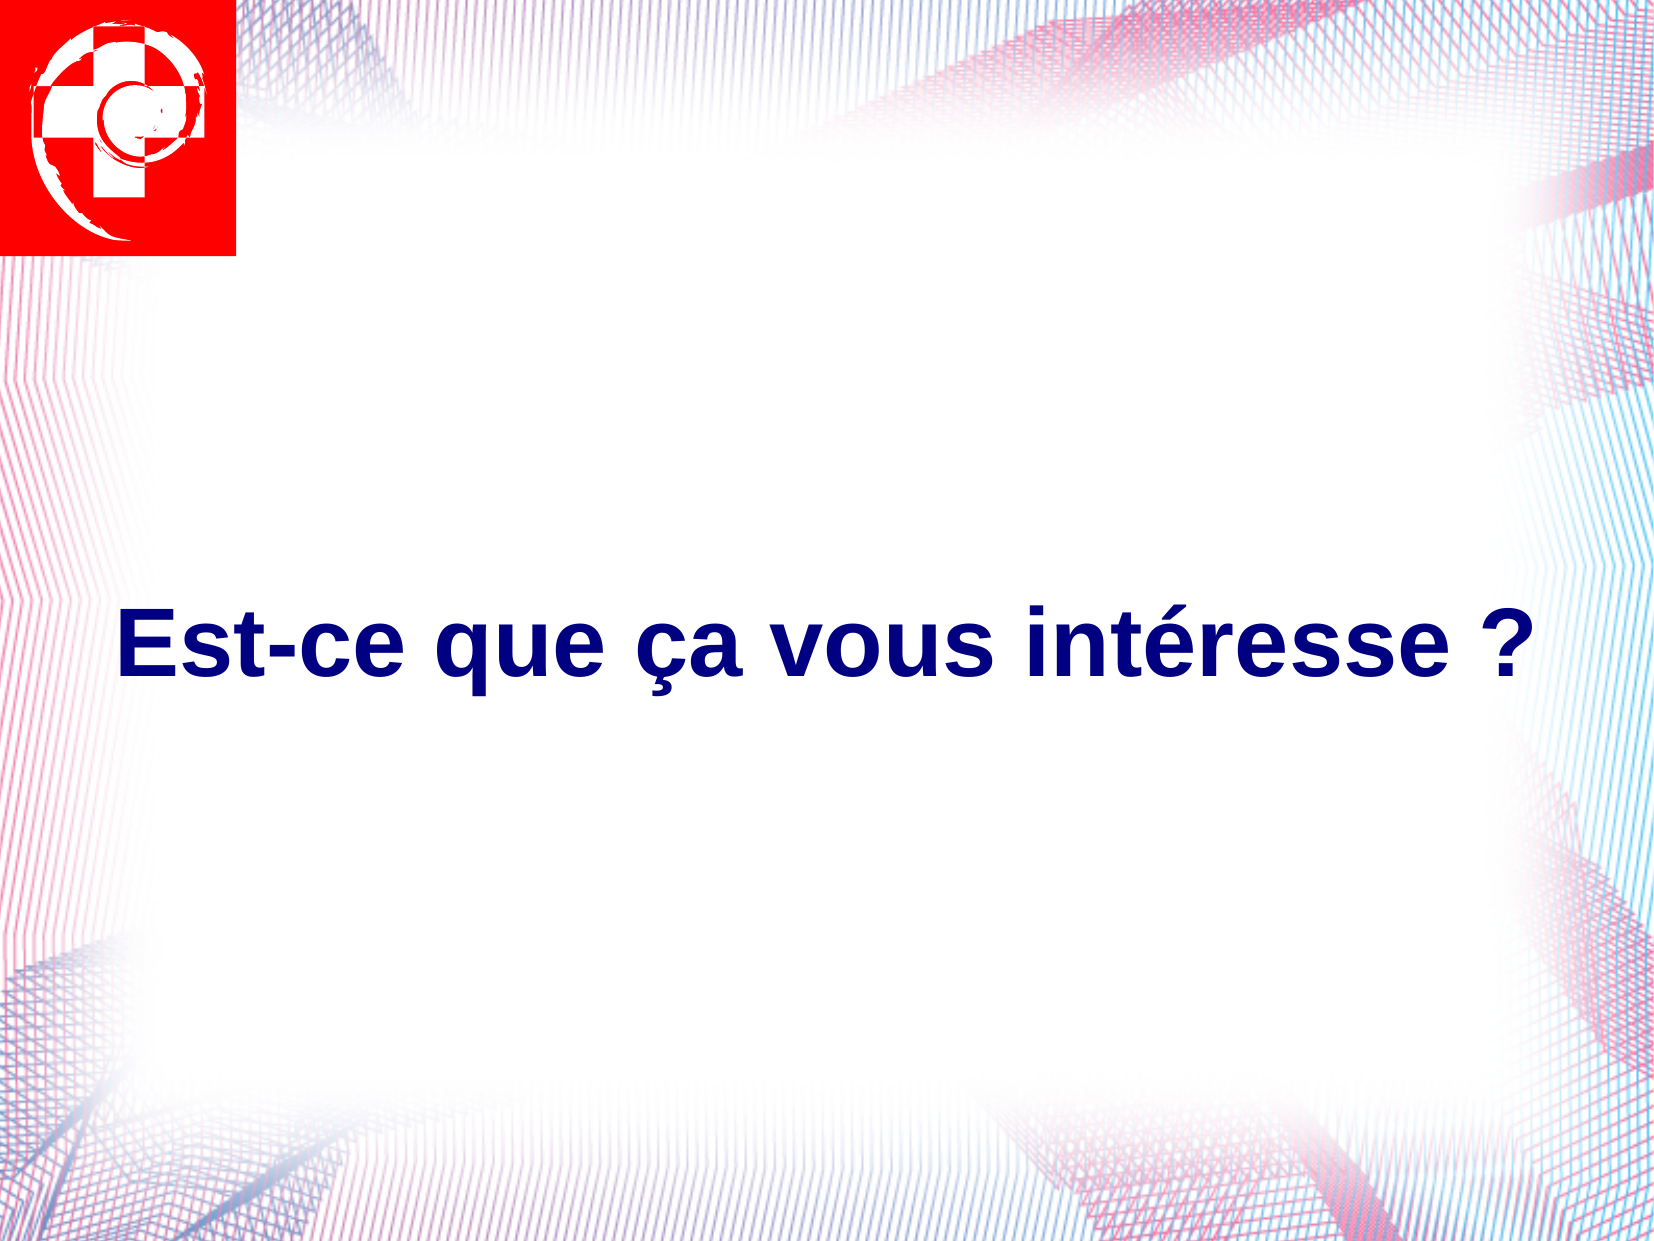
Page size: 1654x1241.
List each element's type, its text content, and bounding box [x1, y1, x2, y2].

title Est-ce que ça vous intéresse ? [82, 539, 1571, 747]
picture [0, 0, 1654, 1241]
